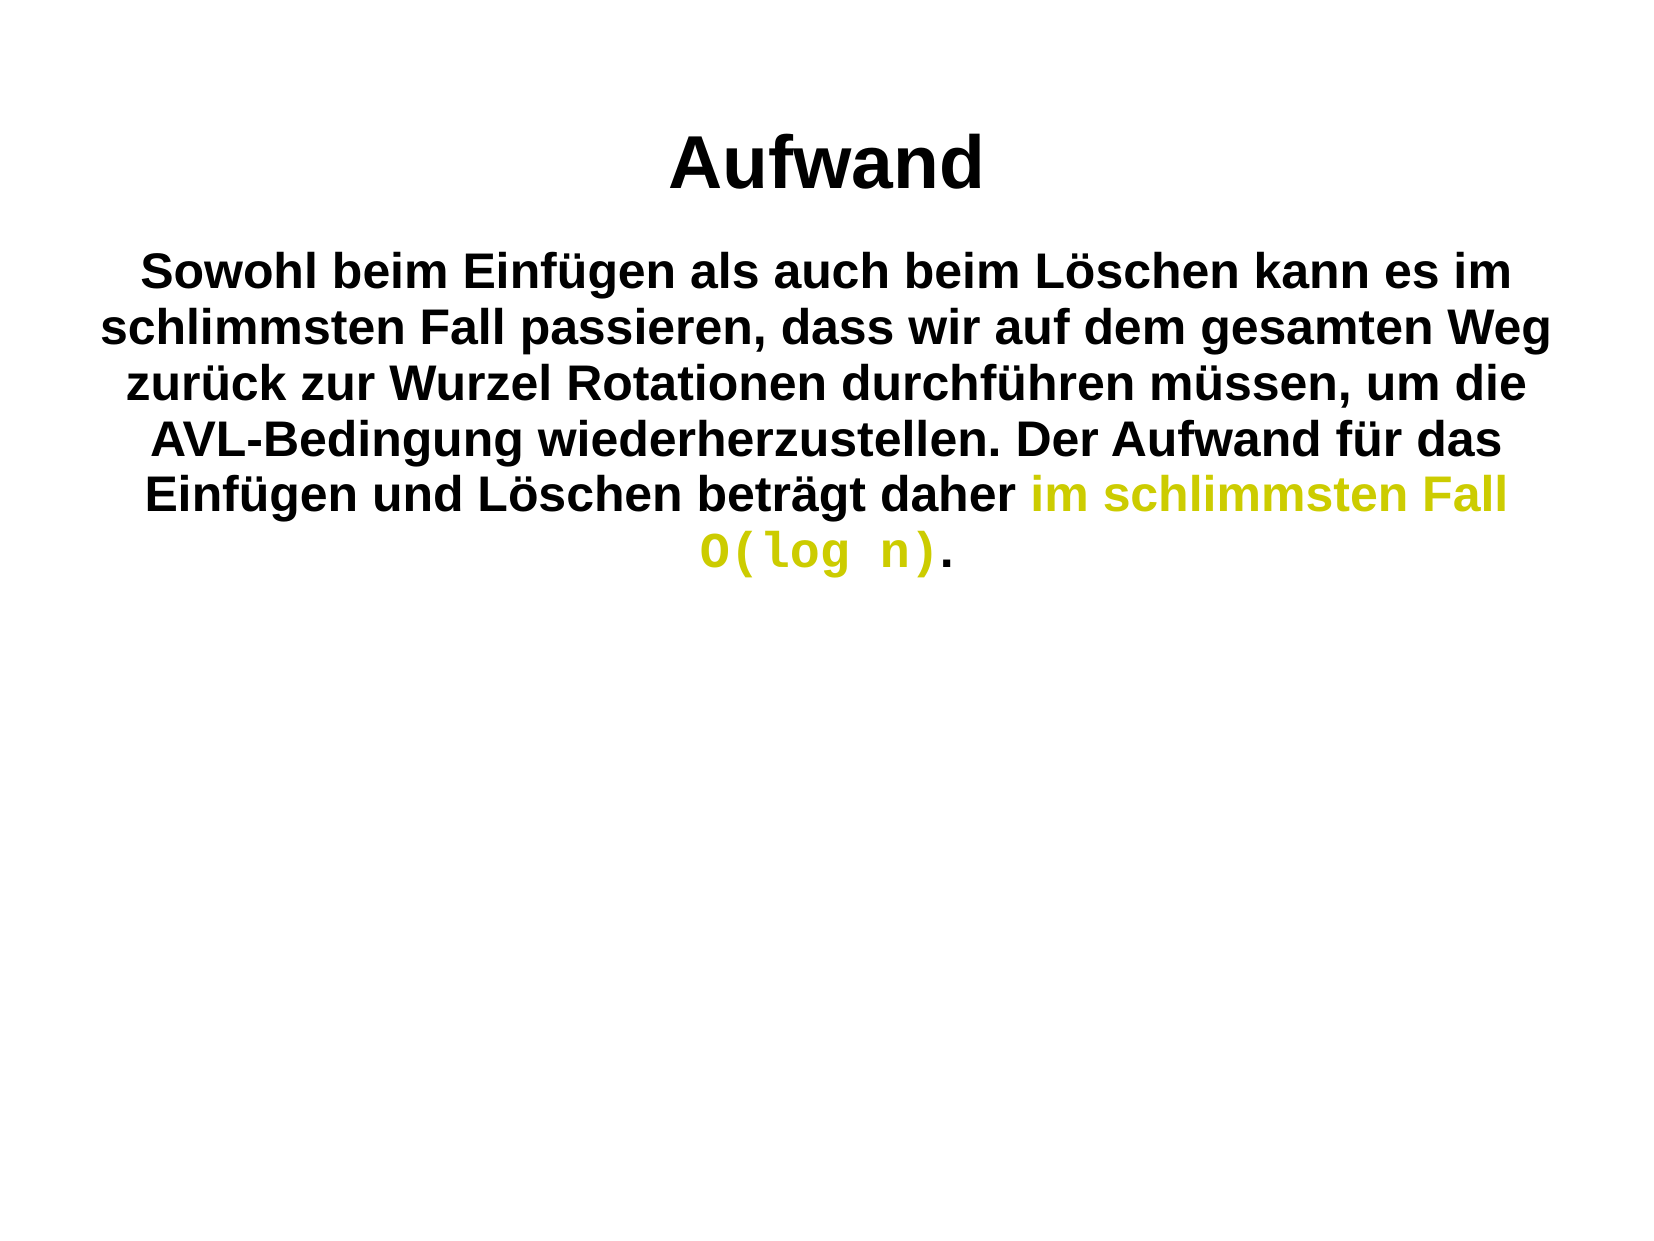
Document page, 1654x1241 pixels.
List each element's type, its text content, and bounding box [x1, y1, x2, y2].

title Aufwand [88, 118, 1565, 207]
text_box Sowohl beim Einfügen als auch beim Löschen kann es im schlimmsten Fall passieren, dass wir auf dem gesamten Weg zurück zur Wurzel Rotationen durchführen müssen, um die AVL-Bedingung wiederherzustellen. Der Aufwand für das Einfügen und Löschen beträgt daher im schlimmsten Fall O(log n). [59, 236, 1595, 598]
